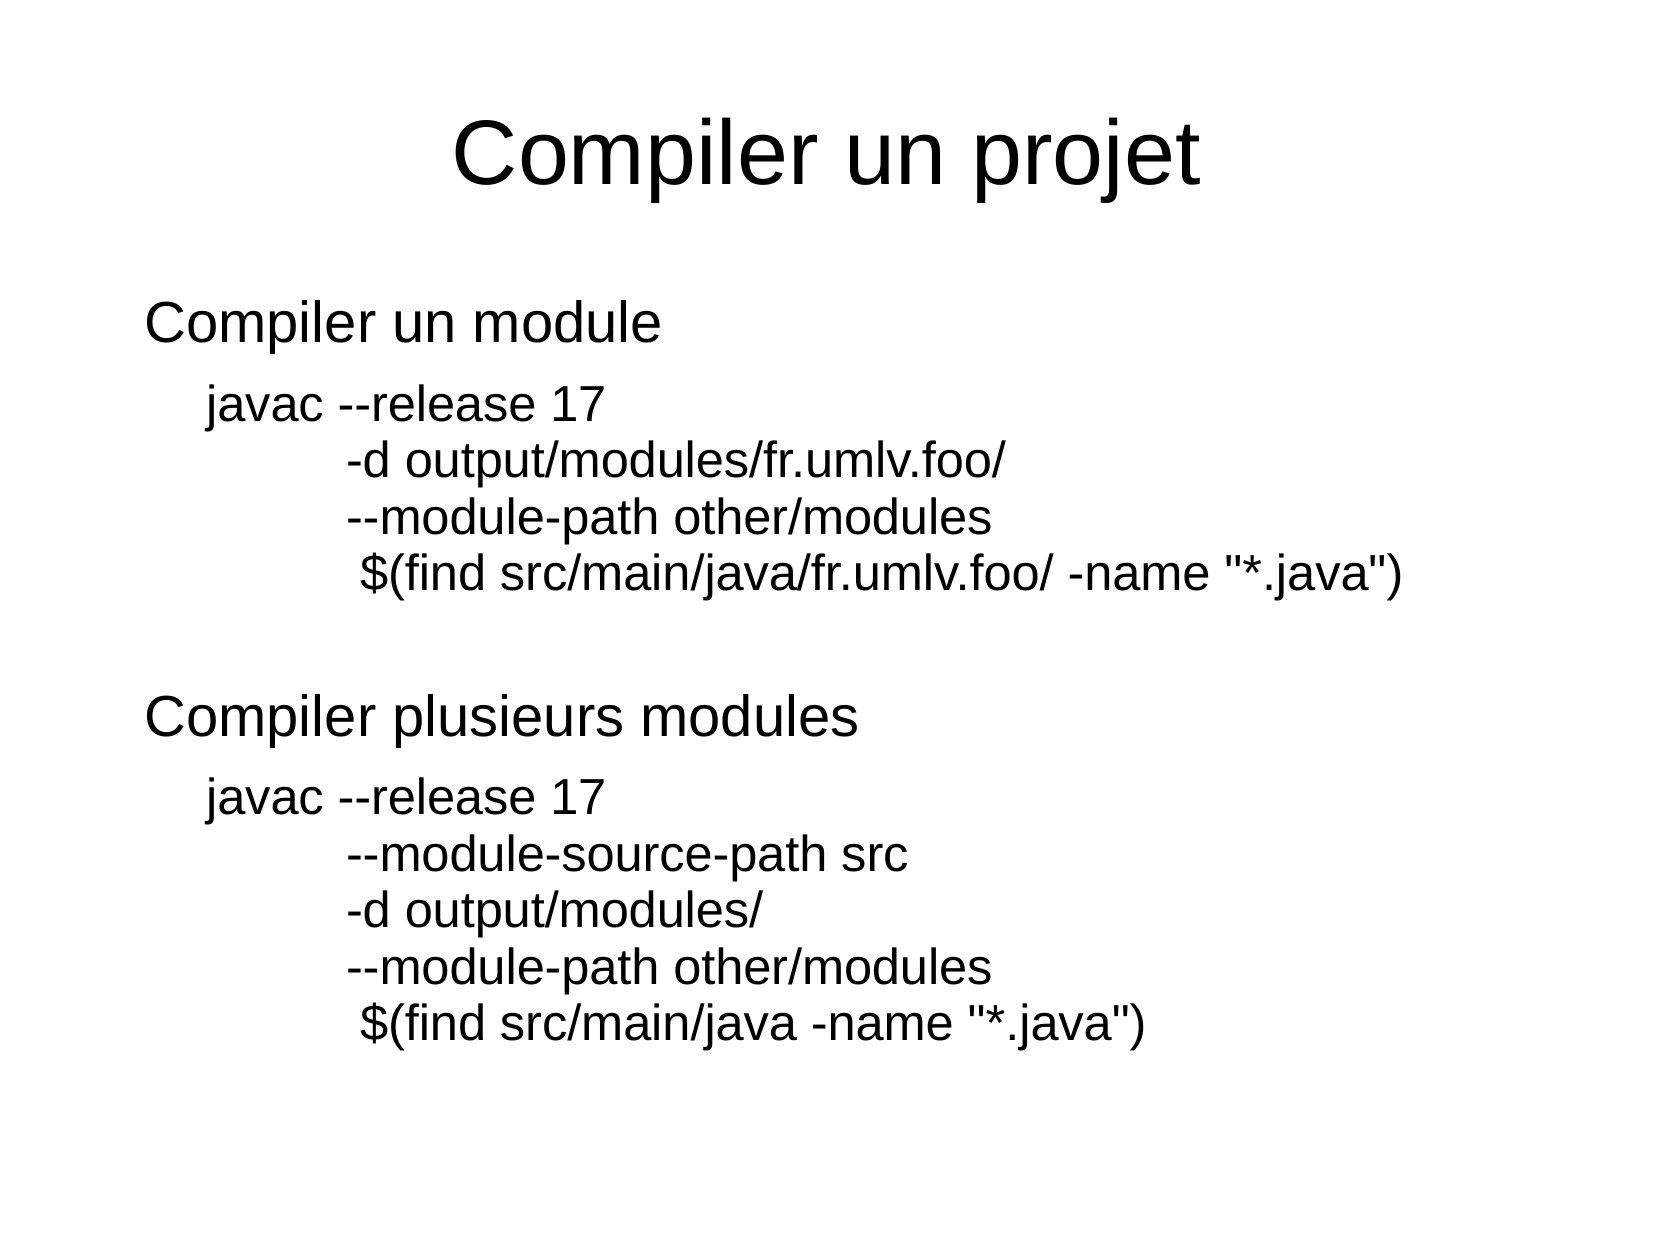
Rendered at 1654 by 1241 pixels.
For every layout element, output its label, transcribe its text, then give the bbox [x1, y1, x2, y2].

title Compiler un projet [82, 49, 1571, 257]
list Compiler un module javac --release 17 -d output/modules/fr.umlv.foo/ --module-path other/modules $(find src/main/java/fr.umlv.foo/ -name "*.java") Compiler plusieurs modules javac --release 17 --module-source-path src -d output/modules/ --module-path other/modules $(find src/main/java -name "*.java") [82, 290, 1571, 1171]
